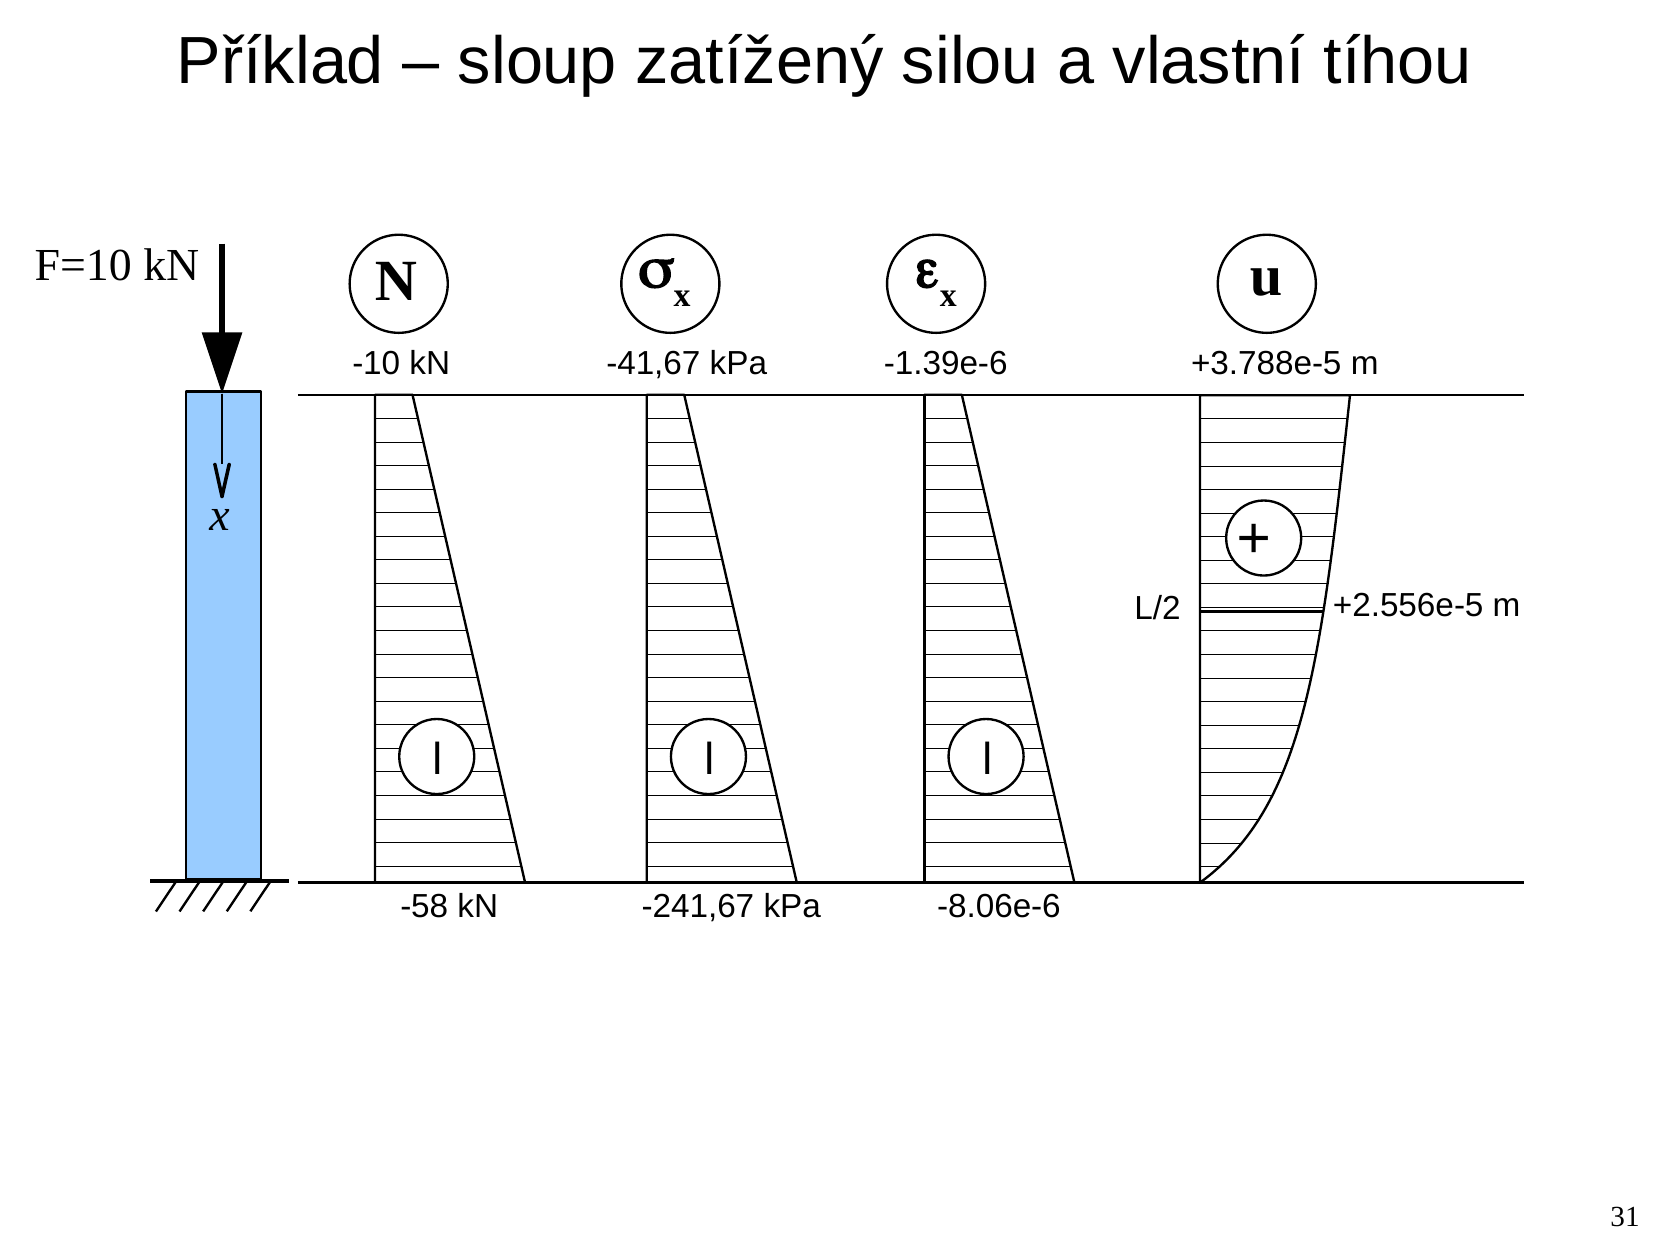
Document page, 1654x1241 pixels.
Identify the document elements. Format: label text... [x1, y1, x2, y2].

text_box -58 kN [385, 880, 514, 937]
text_box -10 kN [337, 337, 464, 394]
text_box [1243, 327, 1291, 333]
text_box [1298, 245, 1316, 322]
text_box -1.39e-6 [869, 337, 1021, 394]
text_box ex [899, 227, 977, 333]
text_box – [392, 726, 481, 789]
text_box +3.788e-5 m [1176, 337, 1393, 394]
text_box sx [623, 227, 711, 333]
text_box [1217, 246, 1235, 322]
text_box [186, 391, 262, 879]
text_box x [194, 482, 240, 553]
text_box -8.06e-6 [922, 880, 1076, 937]
text_box +2.556e-5 m [1318, 579, 1536, 636]
text_box + [1213, 506, 1301, 571]
text_box [349, 253, 360, 314]
text_box -41,67 kPa [591, 337, 776, 394]
text_box – [942, 726, 1030, 789]
text_box u [1235, 236, 1298, 327]
text_box [646, 394, 797, 880]
text_box [376, 234, 421, 240]
text_box -241,67 kPa [626, 880, 829, 937]
text_box – [664, 726, 752, 789]
text_box [924, 394, 1074, 880]
text_box [1200, 395, 1351, 610]
text_box [977, 256, 986, 311]
text_box F=10 kN [19, 232, 310, 303]
text_box [1200, 613, 1320, 883]
text_box N [360, 240, 432, 332]
text_box L/2 [1119, 582, 1196, 639]
text_box [375, 394, 526, 883]
text_box [711, 256, 720, 312]
text_box [887, 251, 899, 316]
text_box [432, 247, 448, 320]
title Příklad – sloup zatížený silou a vlastní tíhou [37, 8, 1613, 113]
